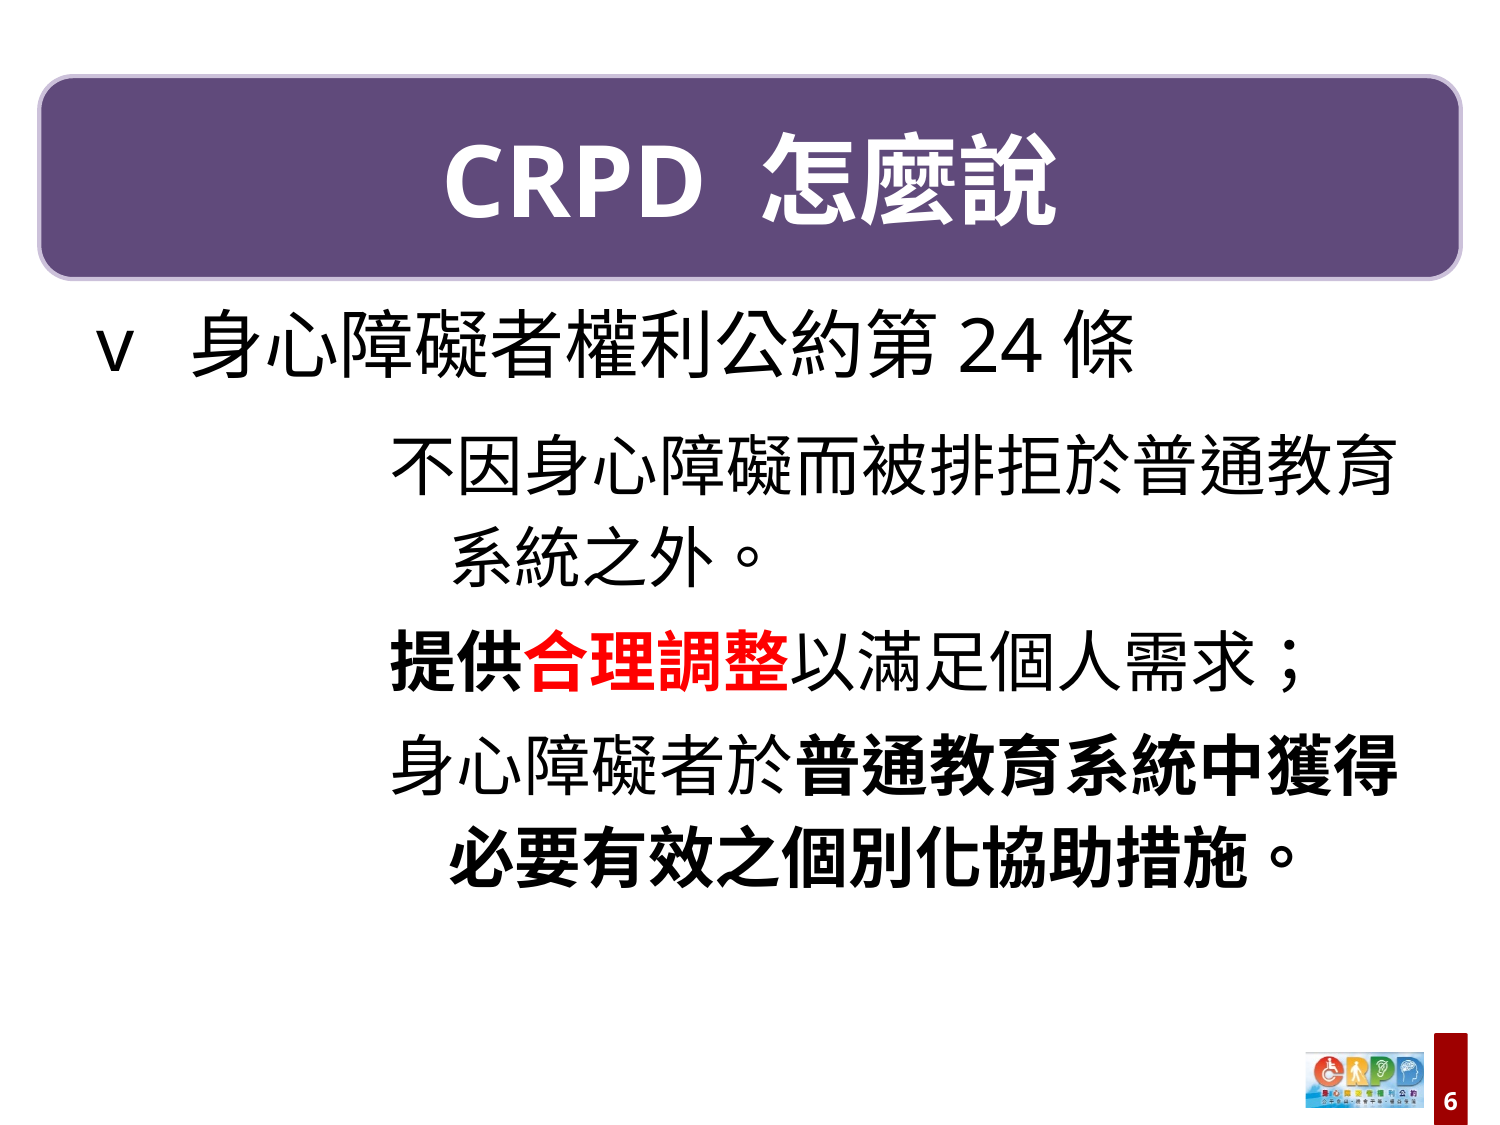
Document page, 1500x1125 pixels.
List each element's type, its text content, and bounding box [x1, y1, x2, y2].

text_box 身心障礙者權利公約第24條 不因身心障礙而被排拒於普通教育系統之外。 提供合理調整以滿足個人需求； 身心障礙者於普通教育系統中獲得必要有效之個別化協助措施。 [81, 278, 1417, 914]
text_box CRPD 怎麼說 [39, 76, 1461, 280]
text_box 6 [1416, 1076, 1485, 1125]
